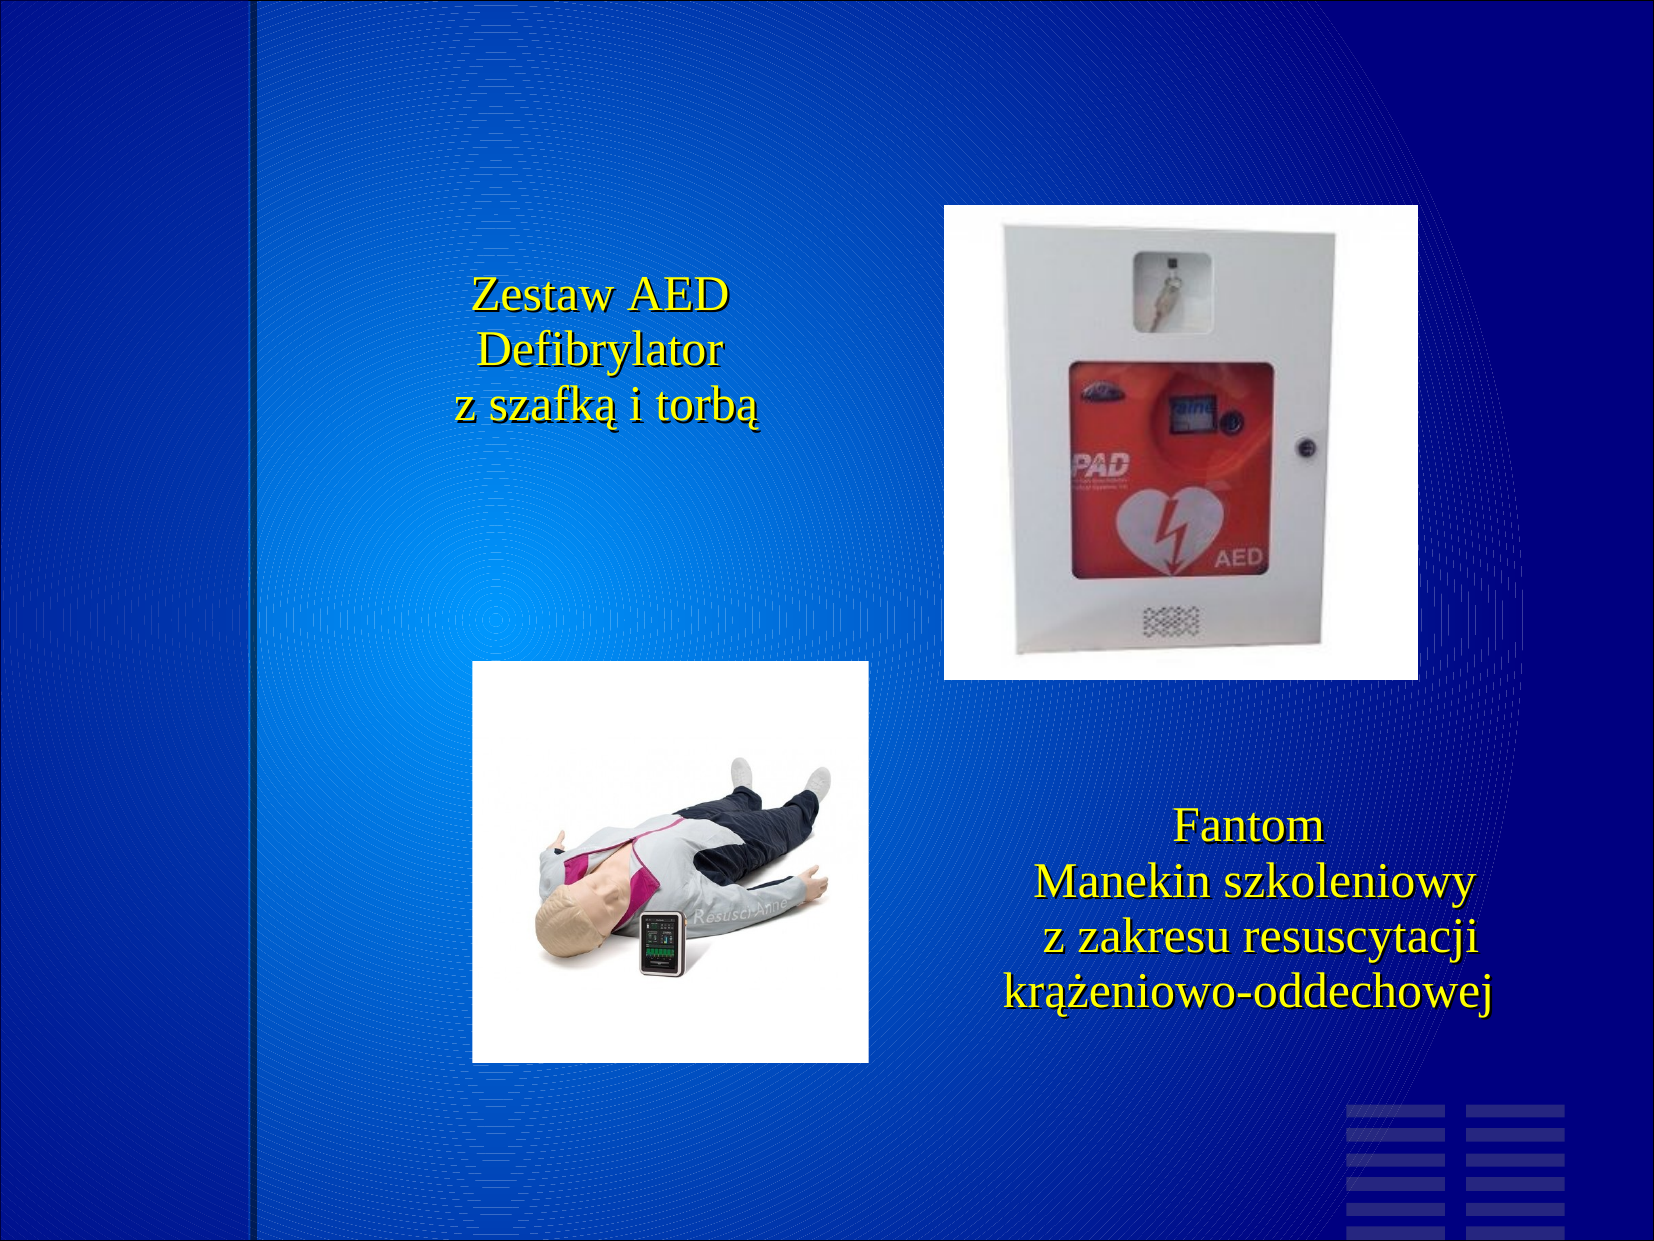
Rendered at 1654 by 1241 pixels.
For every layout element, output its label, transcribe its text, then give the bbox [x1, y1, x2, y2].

picture [472, 661, 869, 1063]
text_box Zestaw AED Defibrylator z szafką i torbą [355, 265, 857, 548]
text_box Fantom Manekin szkoleniowy z zakresu resuscytacji krążeniowo-oddechowej [974, 797, 1536, 1129]
picture [944, 205, 1418, 680]
